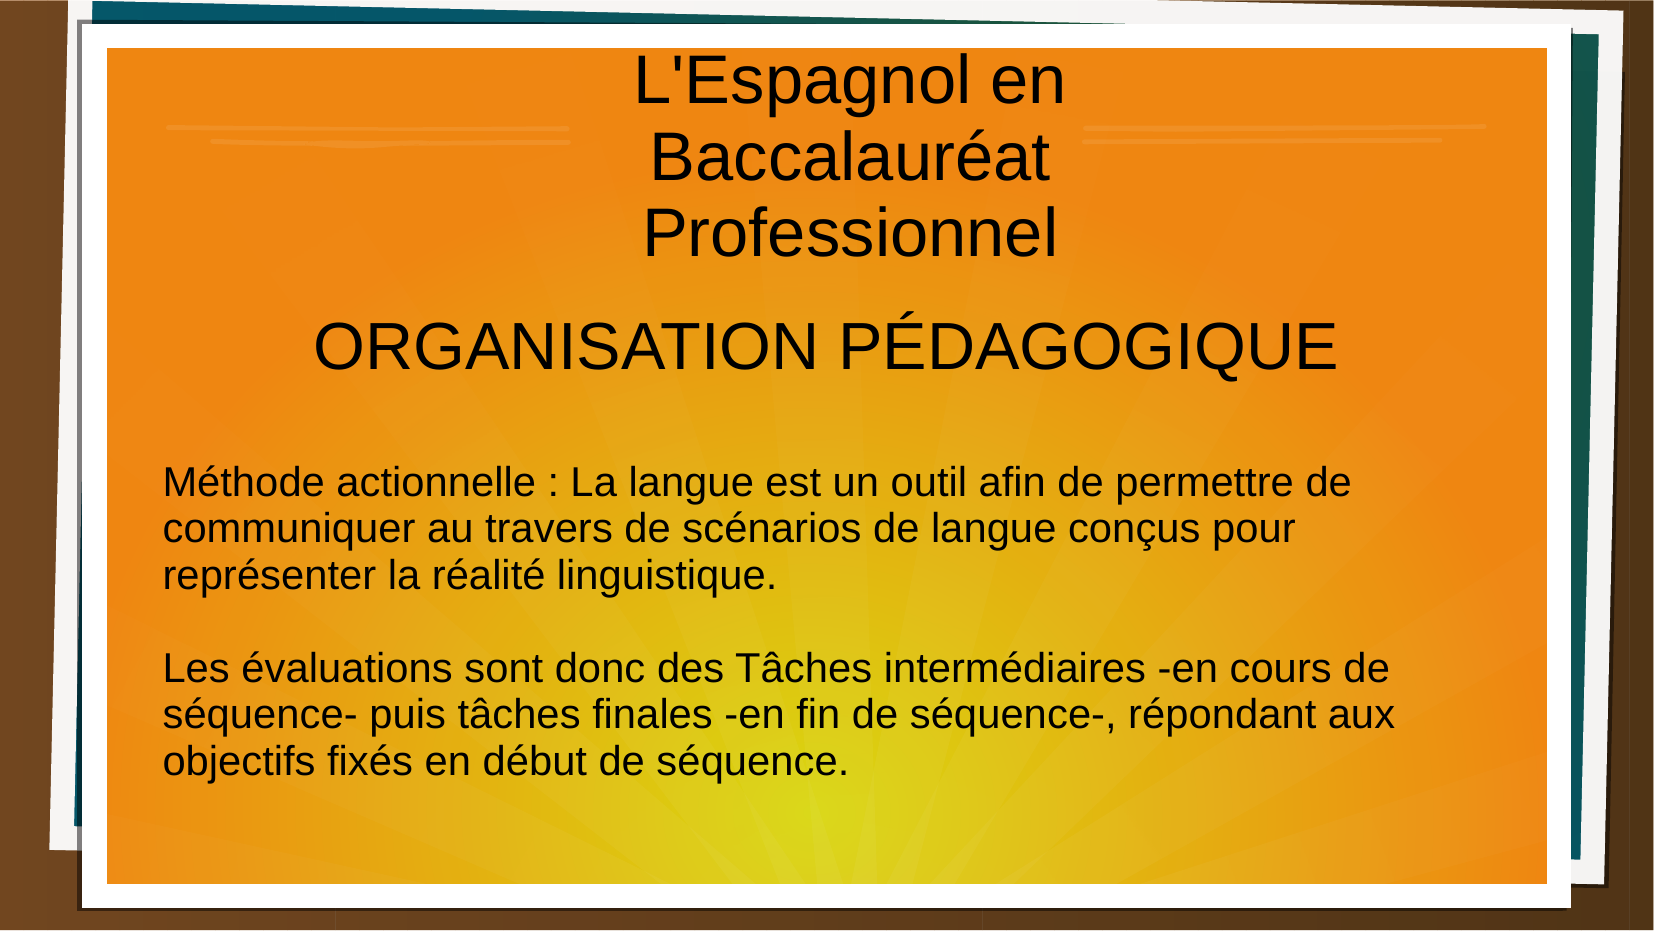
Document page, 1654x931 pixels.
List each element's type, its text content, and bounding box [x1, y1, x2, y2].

title L'Espagnol en Baccalauréat Professionnel [590, 40, 1111, 224]
subtitle ORGANISATION PÉDAGOGIQUE Méthode actionnelle : La langue est un outil afin de permettre de communiquer au travers de scénarios de langue conçus pour représenter la réalité linguistique. Les évaluations sont donc des Tâches intermédiaires -en cours de séquence- puis tâches finales -en fin de séquence-, répondant aux objectifs fixés en début de séquence. [162, 224, 1492, 931]
